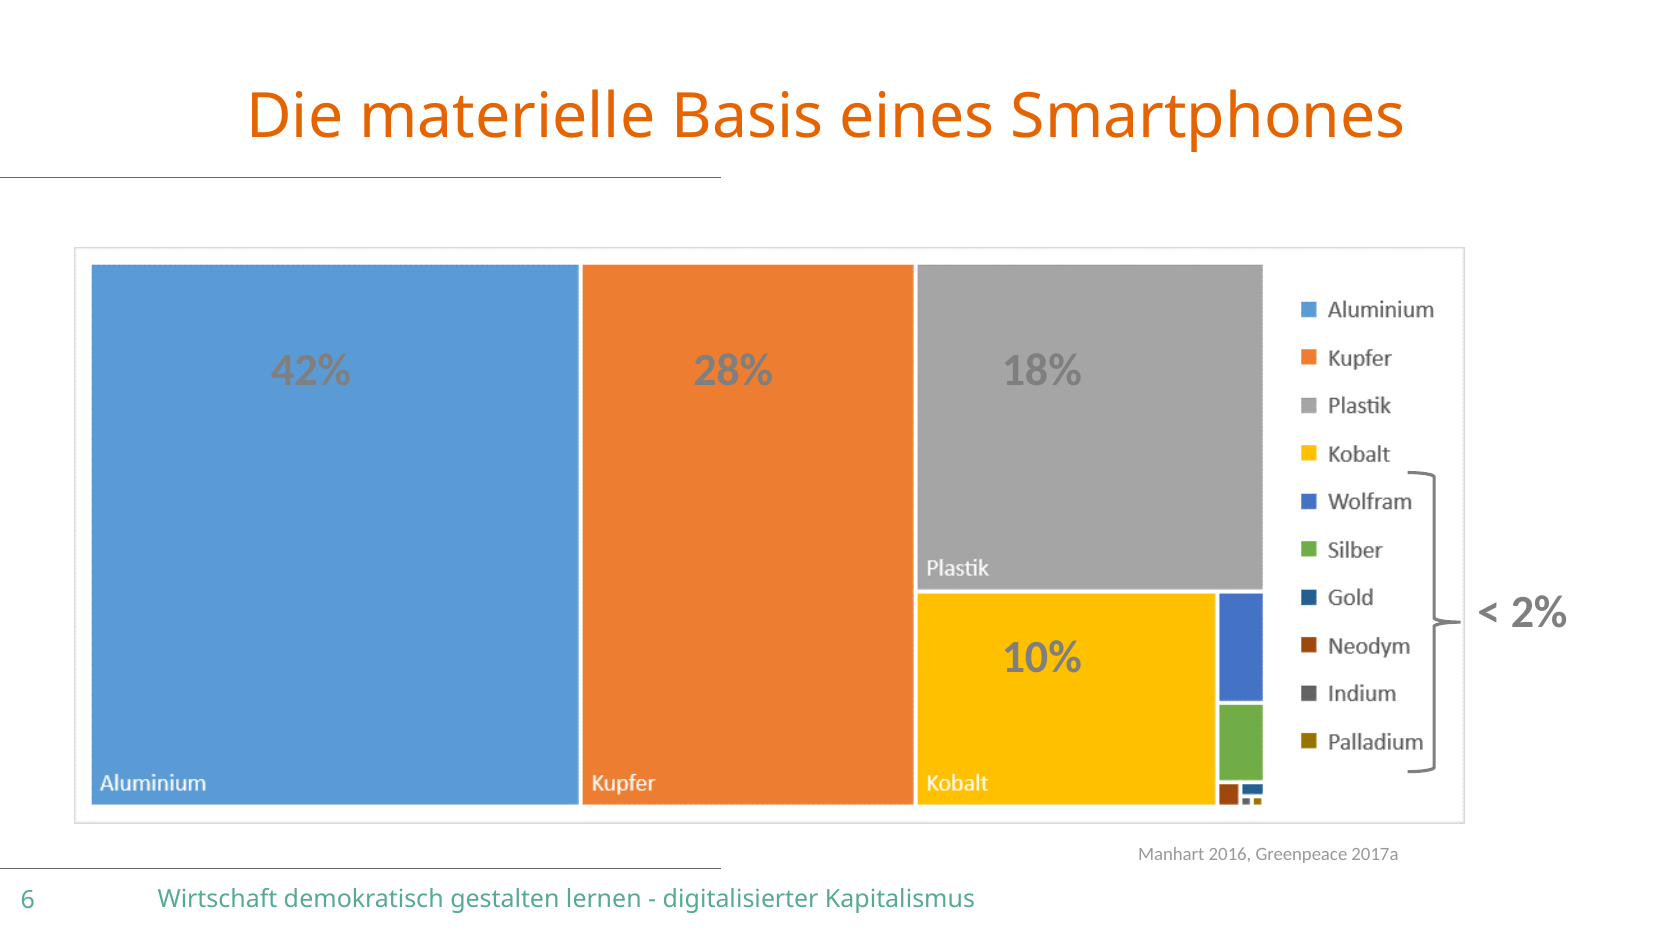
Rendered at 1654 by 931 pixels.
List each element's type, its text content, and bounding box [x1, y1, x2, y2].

text_box 28% [676, 342, 811, 412]
text_box < 2% [1460, 585, 1595, 654]
text_box 18% [985, 342, 1120, 412]
text_box Manhart 2016, Greenpeace 2017a [1123, 838, 1630, 886]
text_box 10% [985, 629, 1120, 699]
text_box 42% [254, 342, 389, 412]
title Die materielle Basis eines Smartphones [82, 70, 1571, 144]
picture [74, 247, 1465, 825]
